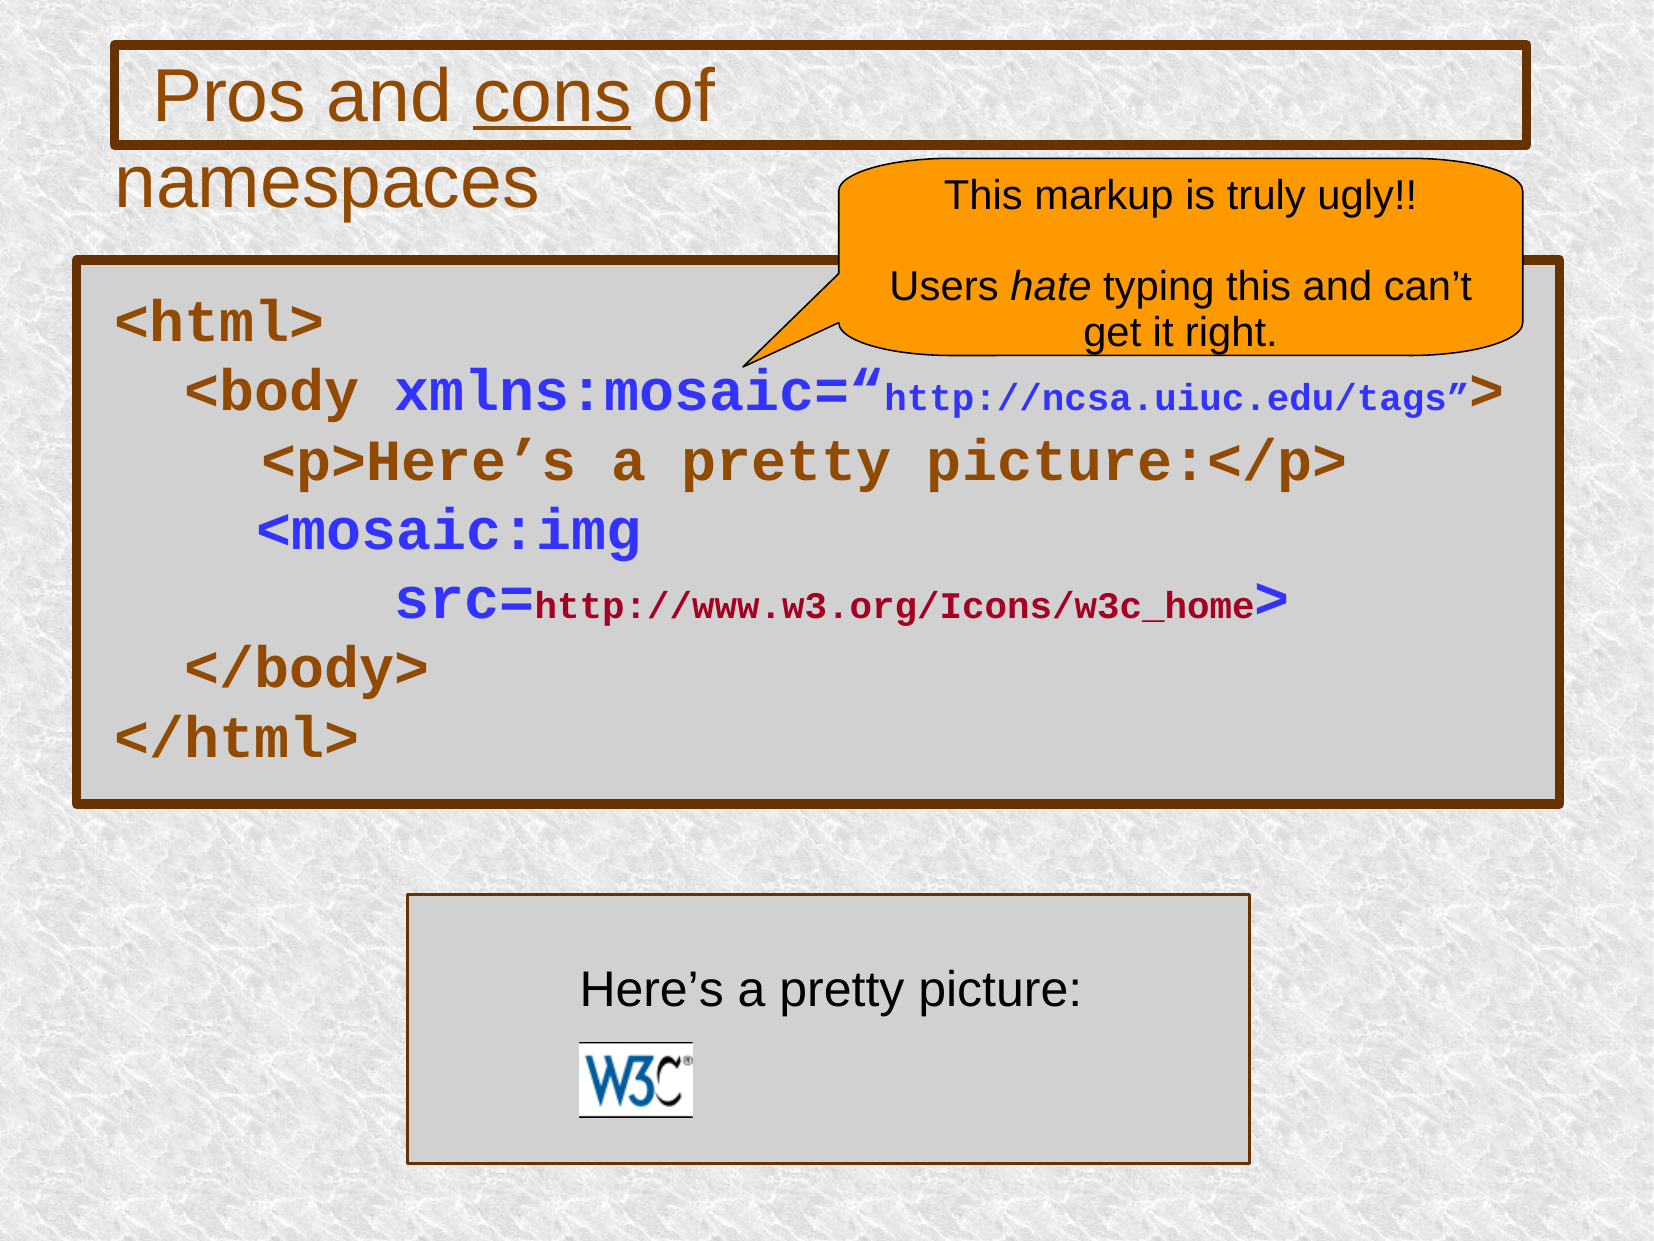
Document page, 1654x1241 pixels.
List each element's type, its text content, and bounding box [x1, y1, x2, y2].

text_box <html> <body xmlns:mosaic=“http://ncsa.uiuc.edu/tags”> <p>Here’s a pretty picture:</p> <mosaic:img src=http://www.w3.org/Icons/w3c_home> </body> </html> [76, 259, 1560, 804]
text_box This markup is truly ugly!! Users hate typing this and can’t get it right. [742, 158, 1523, 367]
text_box Here’s a pretty picture: [579, 964, 1084, 1087]
text_box [407, 894, 1250, 1164]
title Pros and cons of namespaces [114, 45, 1527, 146]
picture [0, 0, 1654, 1241]
